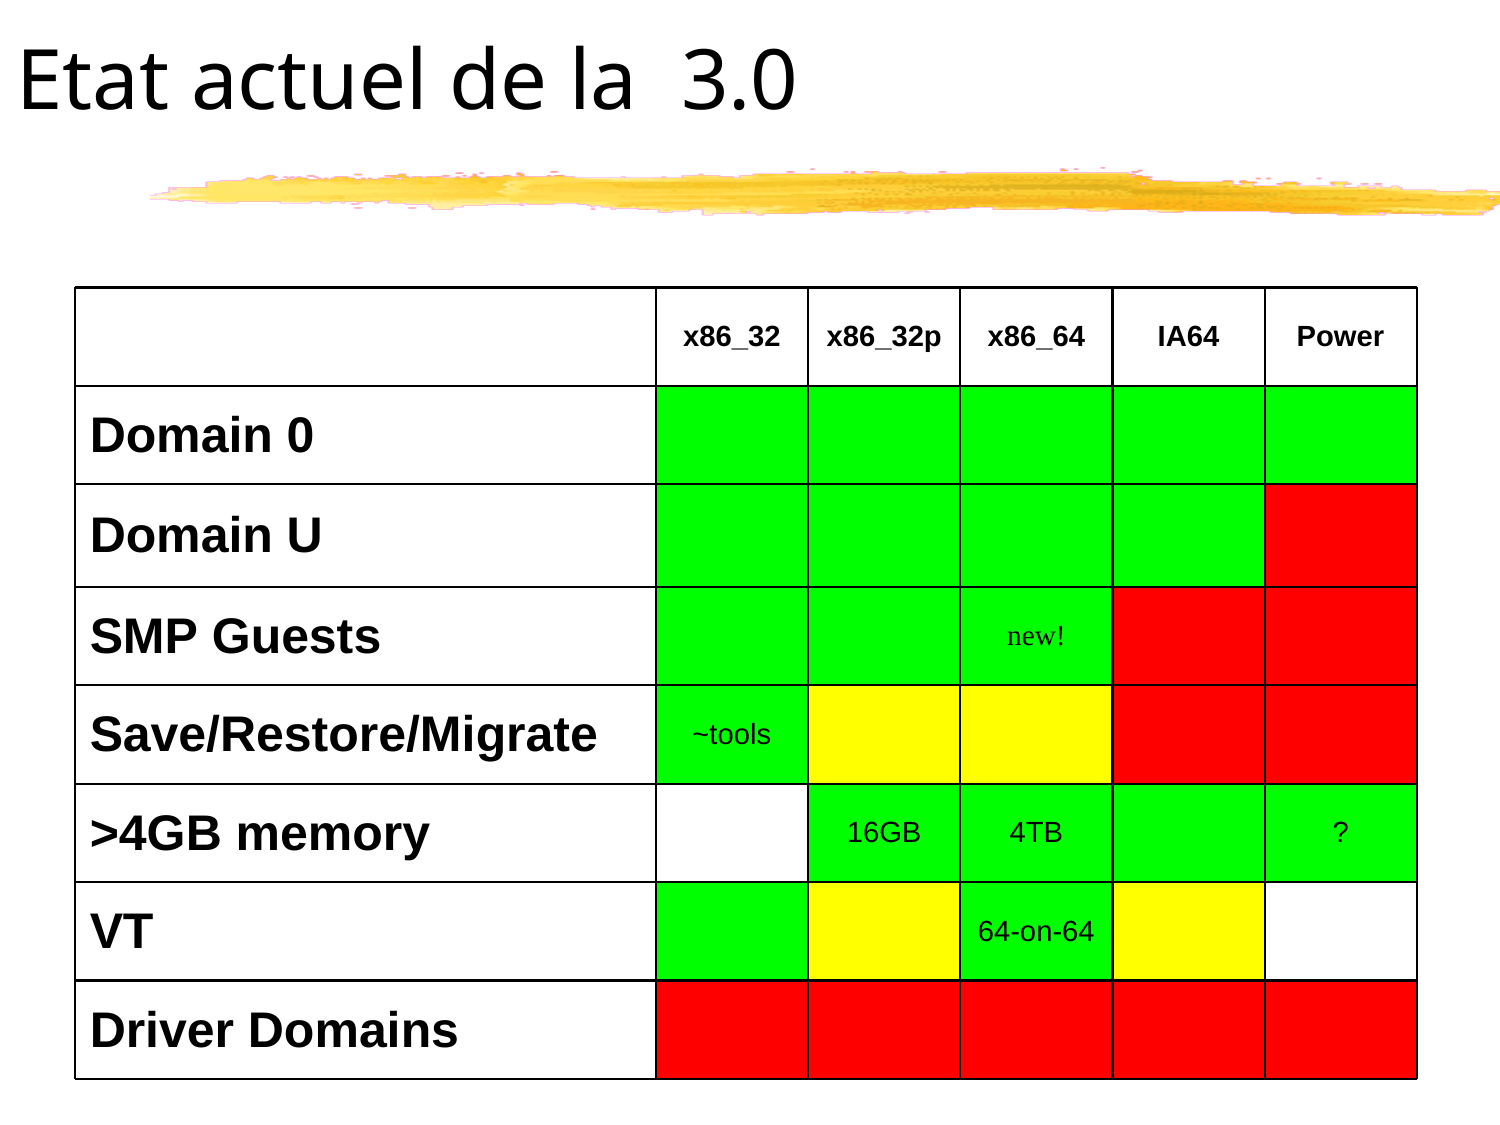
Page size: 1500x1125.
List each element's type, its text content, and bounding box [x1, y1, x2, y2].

text_box x86_64 [961, 289, 1111, 385]
text_box 4TB [961, 785, 1111, 881]
text_box [657, 588, 807, 684]
text_box x86_32p [809, 289, 959, 385]
text_box Domain U [76, 485, 655, 586]
text_box [1114, 883, 1264, 979]
text_box >4GB memory [76, 785, 655, 881]
picture [150, 162, 1500, 226]
text_box [1114, 588, 1264, 684]
text_box [1114, 387, 1264, 483]
text_box [1114, 485, 1264, 586]
text_box [657, 785, 807, 881]
text_box VT [76, 883, 655, 979]
text_box Driver Domains [76, 982, 655, 1078]
text_box [961, 686, 1111, 783]
text_box [1114, 686, 1264, 783]
text_box [657, 387, 807, 483]
text_box [1266, 982, 1416, 1078]
text_box IA64 [1114, 289, 1264, 385]
text_box SMP Guests [76, 588, 655, 684]
text_box 64-on-64 [961, 883, 1111, 979]
text_box [1114, 785, 1264, 881]
text_box ~tools [657, 686, 807, 783]
text_box [1266, 485, 1416, 586]
text_box [809, 387, 959, 483]
text_box new! [961, 588, 1111, 684]
text_box 16GB [809, 785, 959, 881]
text_box Power [1266, 289, 1416, 385]
text_box [657, 485, 807, 586]
text_box [1266, 588, 1416, 684]
text_box [809, 883, 959, 979]
text_box [809, 588, 959, 684]
title Etat actuel de la 3.0 [1, 3, 1277, 137]
text_box x86_32 [657, 289, 807, 385]
text_box [657, 883, 807, 979]
text_box [1266, 387, 1416, 483]
text_box [961, 387, 1111, 483]
text_box [961, 485, 1111, 586]
text_box ? [1266, 785, 1416, 881]
text_box Domain 0 [76, 387, 655, 483]
text_box Save/Restore/Migrate [76, 686, 655, 783]
text_box [1114, 982, 1264, 1078]
text_box [809, 686, 959, 783]
text_box [809, 982, 959, 1078]
text_box [809, 485, 959, 586]
text_box [657, 982, 807, 1078]
text_box [1266, 686, 1416, 783]
text_box [961, 982, 1111, 1078]
